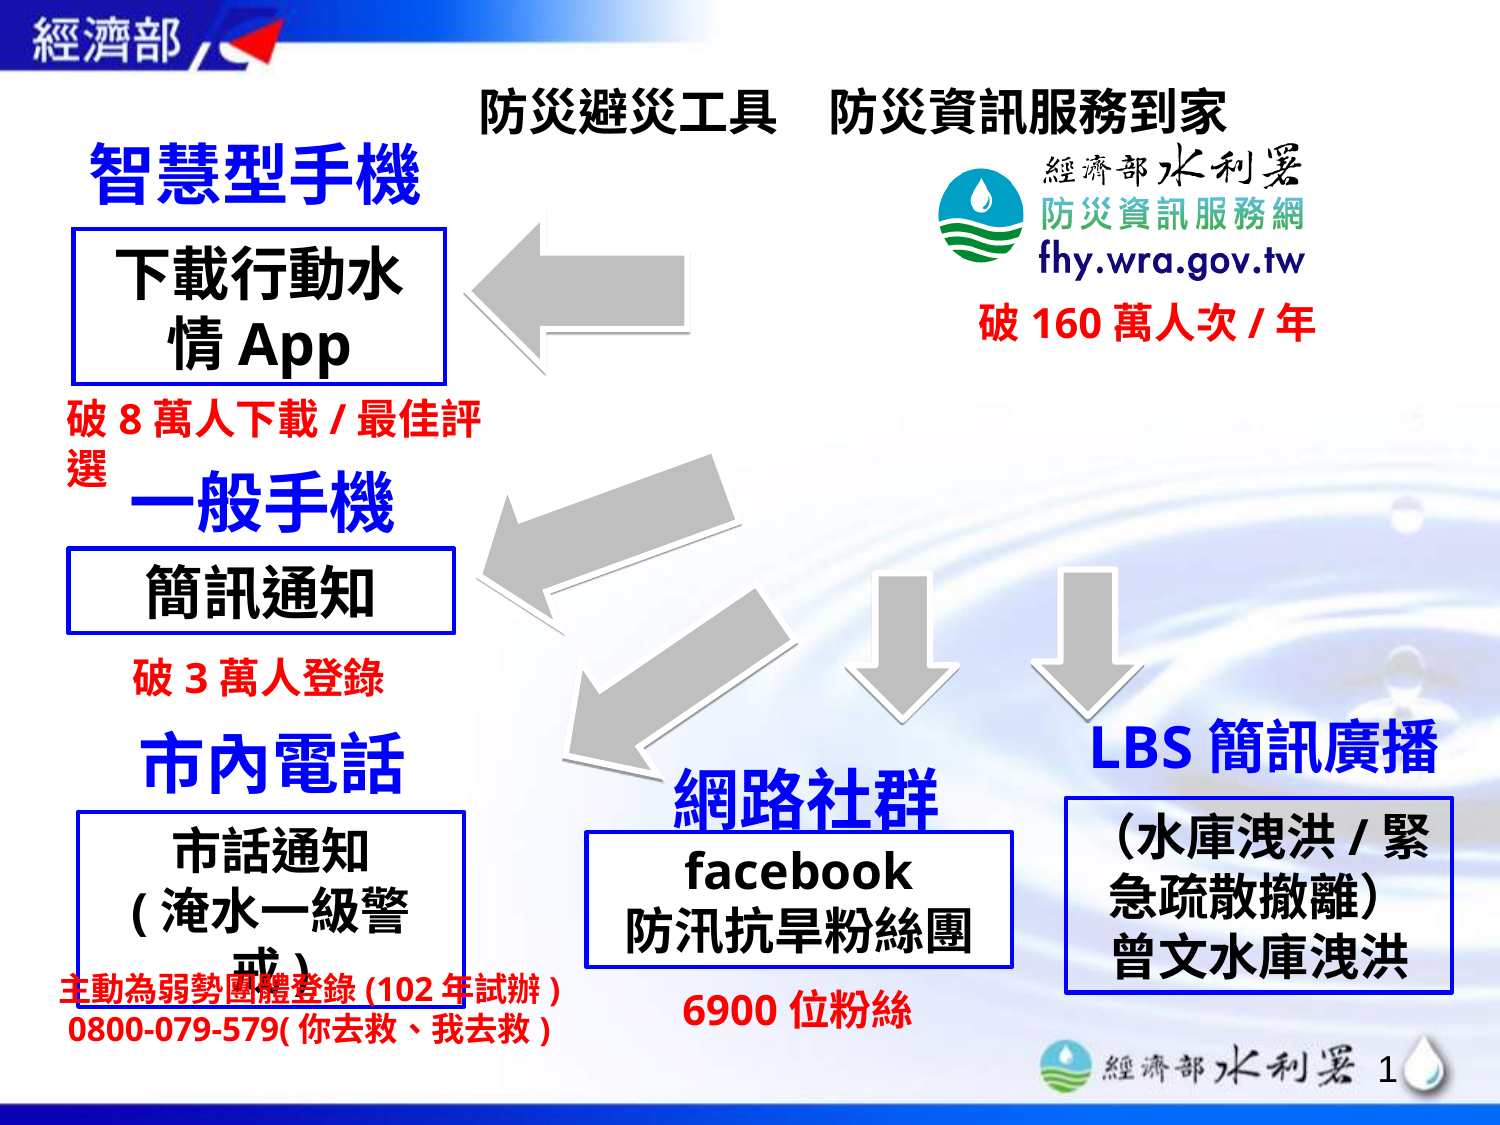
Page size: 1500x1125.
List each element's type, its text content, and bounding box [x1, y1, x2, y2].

text_box LBS簡訊廣播 [1070, 703, 1459, 788]
text_box （水庫洩洪/緊急疏散撤離） 曾文水庫洩洪 [1066, 797, 1452, 993]
text_box 6900位粉絲 [585, 976, 1011, 1042]
text_box 一般手機 [238, 505, 250, 515]
text_box 一般手機 [69, 501, 458, 548]
text_box 下載行動水情App [73, 229, 445, 385]
text_box 破3萬人登錄 [63, 643, 456, 709]
text_box 市內電話 [78, 714, 467, 810]
picture [0, 0, 1500, 1125]
text_box [478, 449, 740, 628]
text_box [848, 573, 958, 720]
text_box 市話通知 (淹水一級警戒) [78, 811, 464, 961]
text_box [565, 583, 795, 766]
text_box 智慧型手機 [385, 154, 394, 170]
text_box 網路社群 [612, 750, 1001, 832]
text_box [1033, 569, 1143, 703]
text_box facebook 防汛抗旱粉絲團 [586, 832, 1012, 968]
text_box 破8萬人下載/最佳評選 [52, 385, 521, 501]
text_box 智慧型手機 [65, 125, 446, 221]
text_box 破160萬人次/年 [913, 289, 1383, 355]
text_box <編號> [1362, 1037, 1450, 1113]
text_box 主動為弱勢團體登錄(102年試辦) 0800-079-579(你去救、我去救) [15, 961, 603, 1056]
text_box 簡訊通知 [68, 548, 455, 634]
text_box 一般手機 [227, 501, 239, 526]
text_box [466, 214, 688, 368]
text_box 防災避災工具 防災資訊服務到家 [357, 60, 1350, 148]
